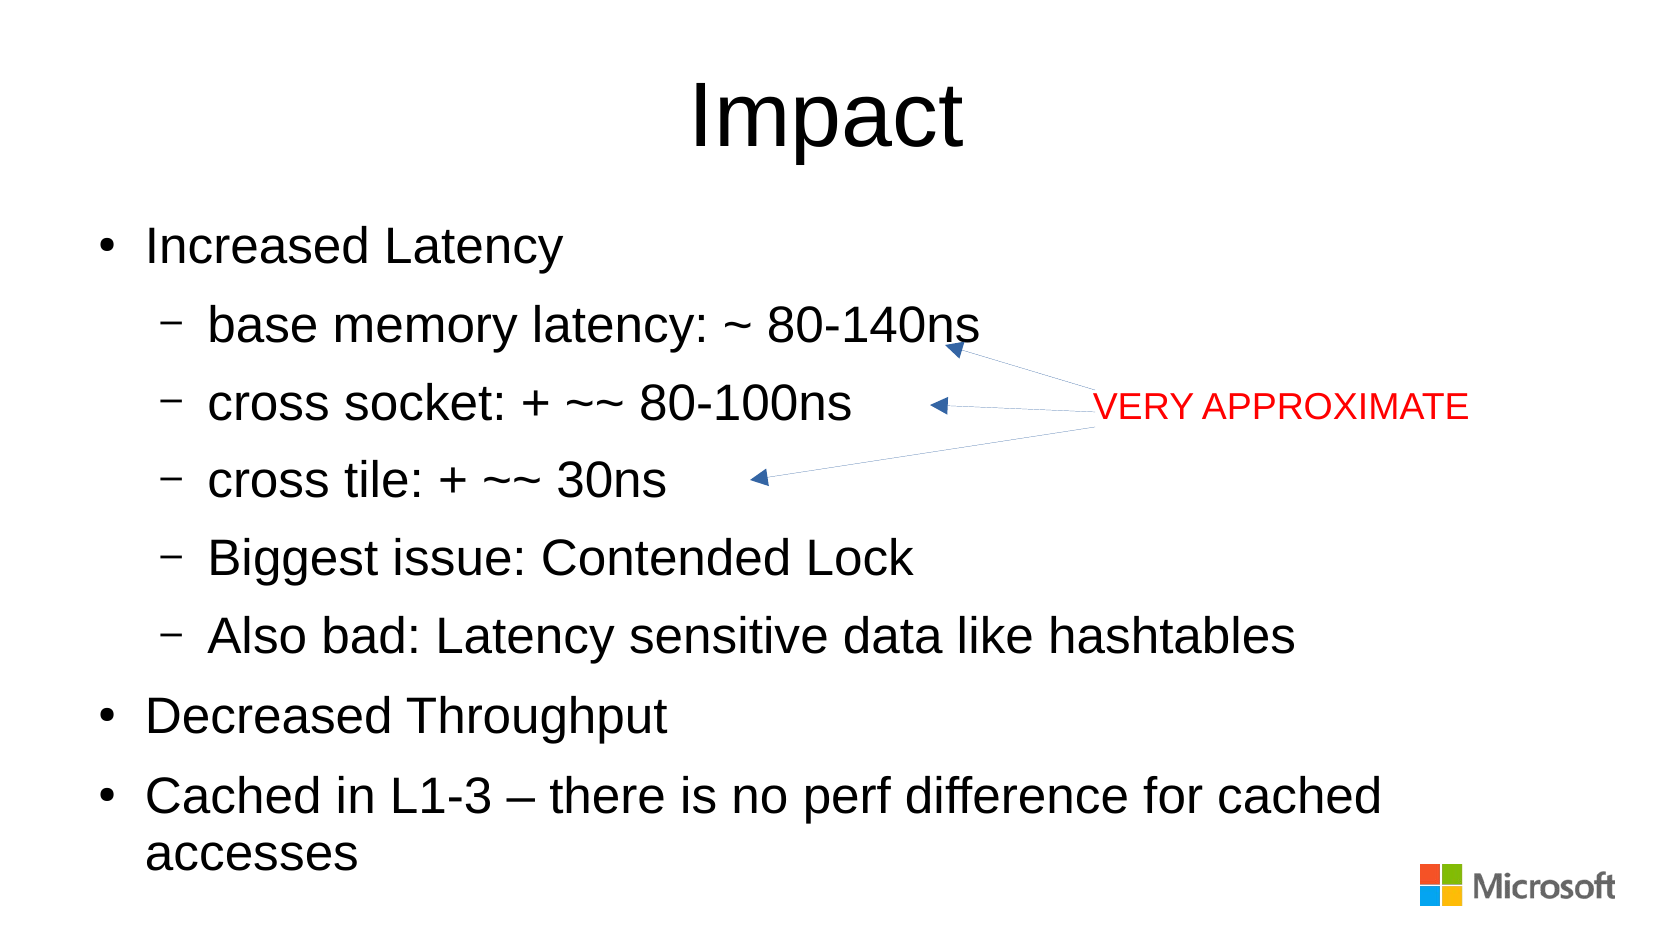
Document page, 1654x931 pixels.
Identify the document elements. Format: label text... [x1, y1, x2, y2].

text_box VERY APPROXIMATE [1078, 378, 1486, 436]
title Impact [82, 37, 1571, 193]
picture [1440, 864, 1615, 906]
list Increased Latency base memory latency: ~ 80-140ns cross socket: + ~~ 80-100ns cross tile: + ~~ 30ns Biggest issue: Contended Lock Also bad: Latency sensitive data like hashtables Decreased Throughput Cached in L1-3 – there is no perf difference for cached accesses [82, 217, 1571, 886]
